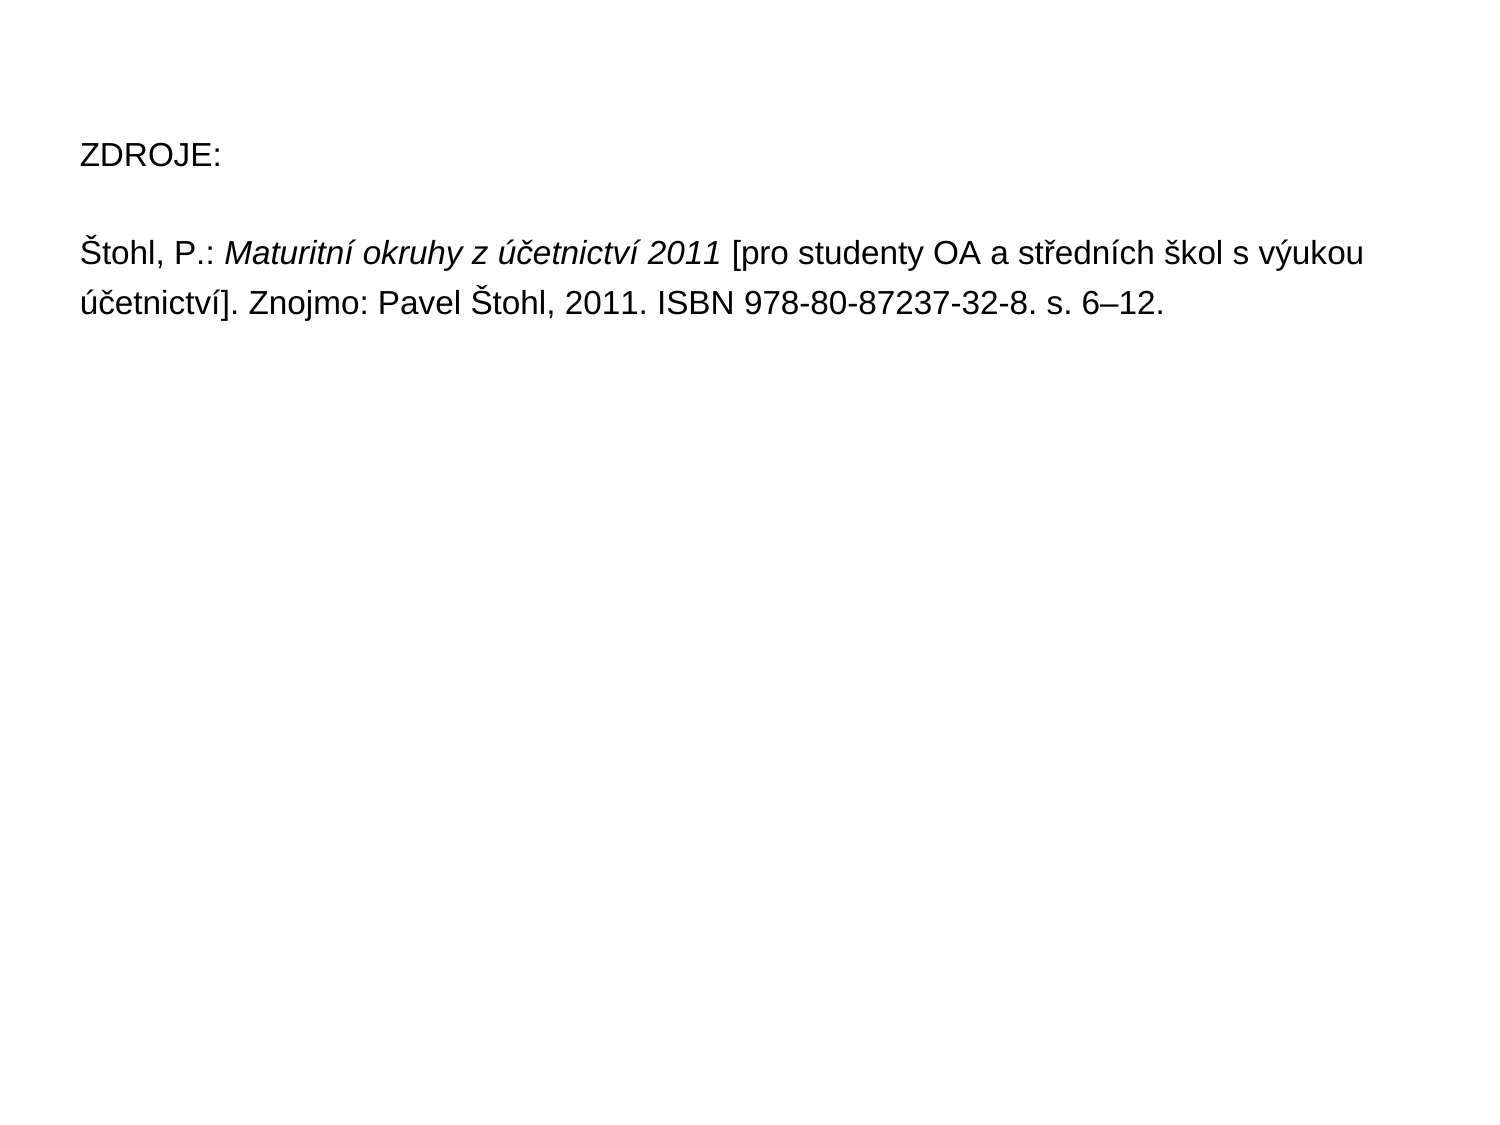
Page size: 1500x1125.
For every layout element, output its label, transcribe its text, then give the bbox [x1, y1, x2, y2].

list ZDROJE: Štohl, P.: Maturitní okruhy z účetnictví 2011 [pro studenty OA a středních škol s výukou účetnictví]. Znojmo: Pavel Štohl, 2011. ISBN 978-80-87237-32-8. s. 6–12. [64, 125, 1436, 868]
